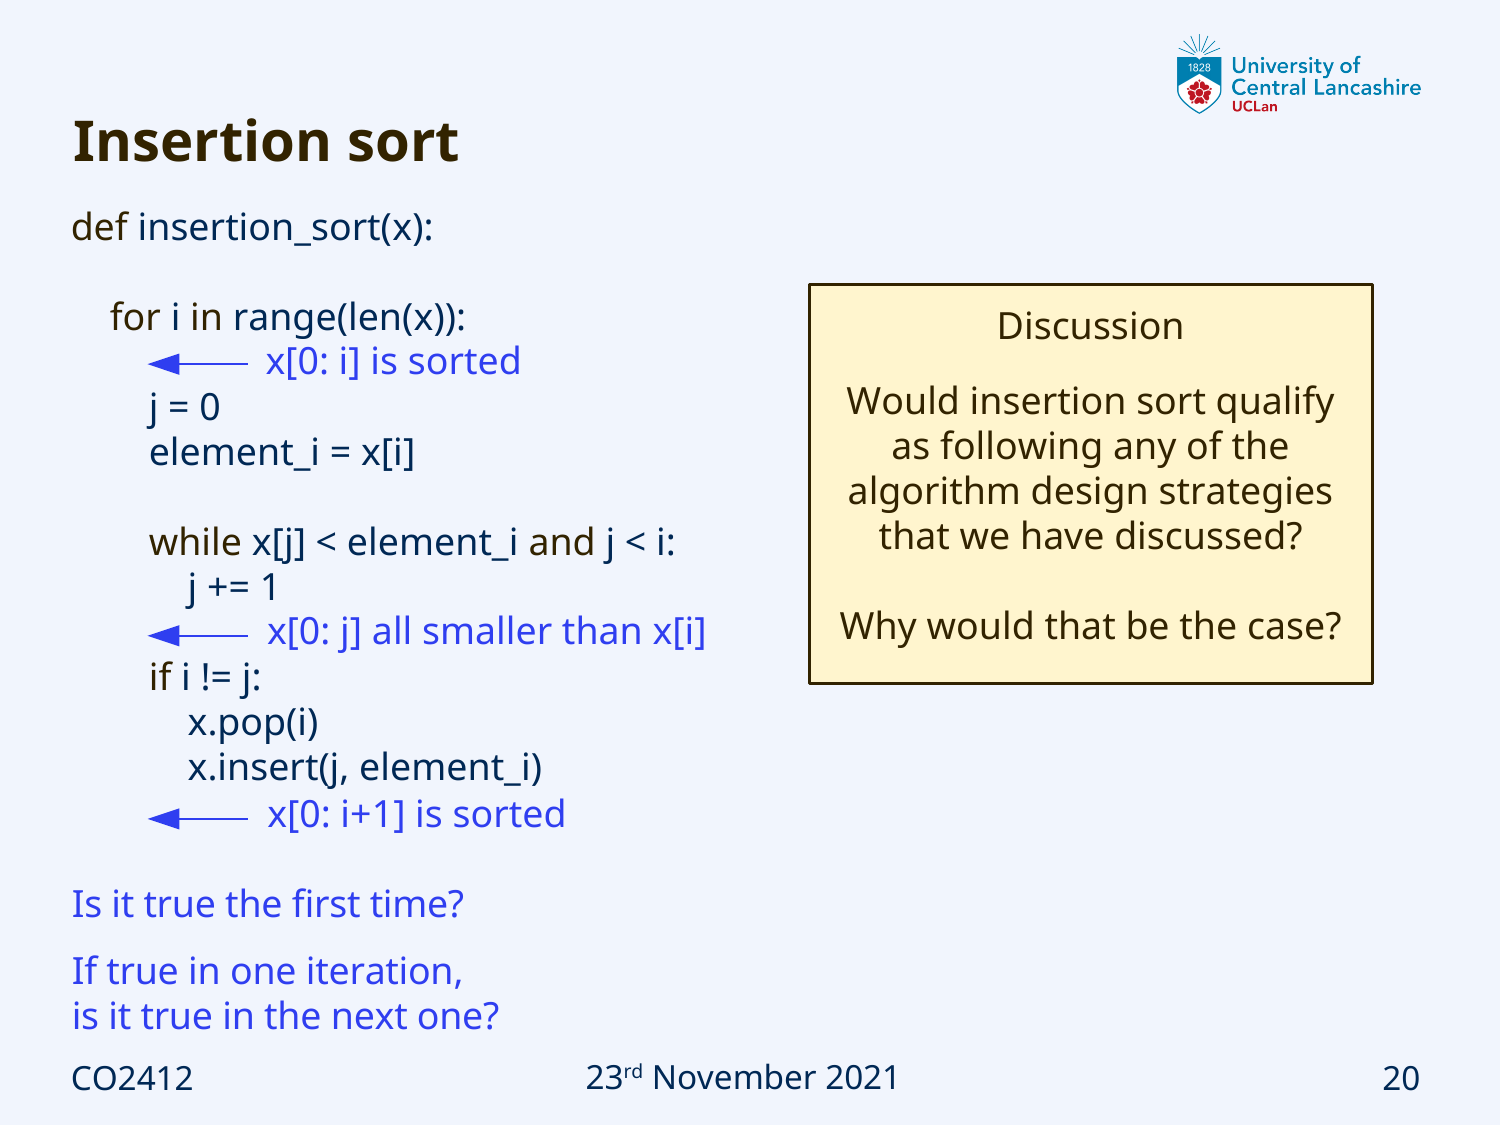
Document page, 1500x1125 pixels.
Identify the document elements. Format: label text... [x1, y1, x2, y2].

text_box x[0: j] all smaller than x[i] [252, 599, 773, 661]
title Insertion sort [58, 54, 1500, 224]
text_box def insertion_sort(x): for i in range(len(x)): j = 0 element_i = x[i] while x[j] < element_i and j < i: j += 1 if i != j: x.pop(i) x.insert(j, element_i) [55, 195, 713, 872]
text_box x[0: i+1] is sorted [252, 783, 621, 843]
text_box Is it true the first time? If true in one iteration, is it true in the next one? [57, 872, 631, 1045]
text_box Discussion Would insertion sort qualify as following any of the algorithm design strategies that we have discussed? Why would that be the case? [823, 295, 1358, 655]
text_box x[0: i] is sorted [250, 329, 559, 390]
picture [1177, 34, 1421, 54]
text_box [809, 284, 1373, 684]
